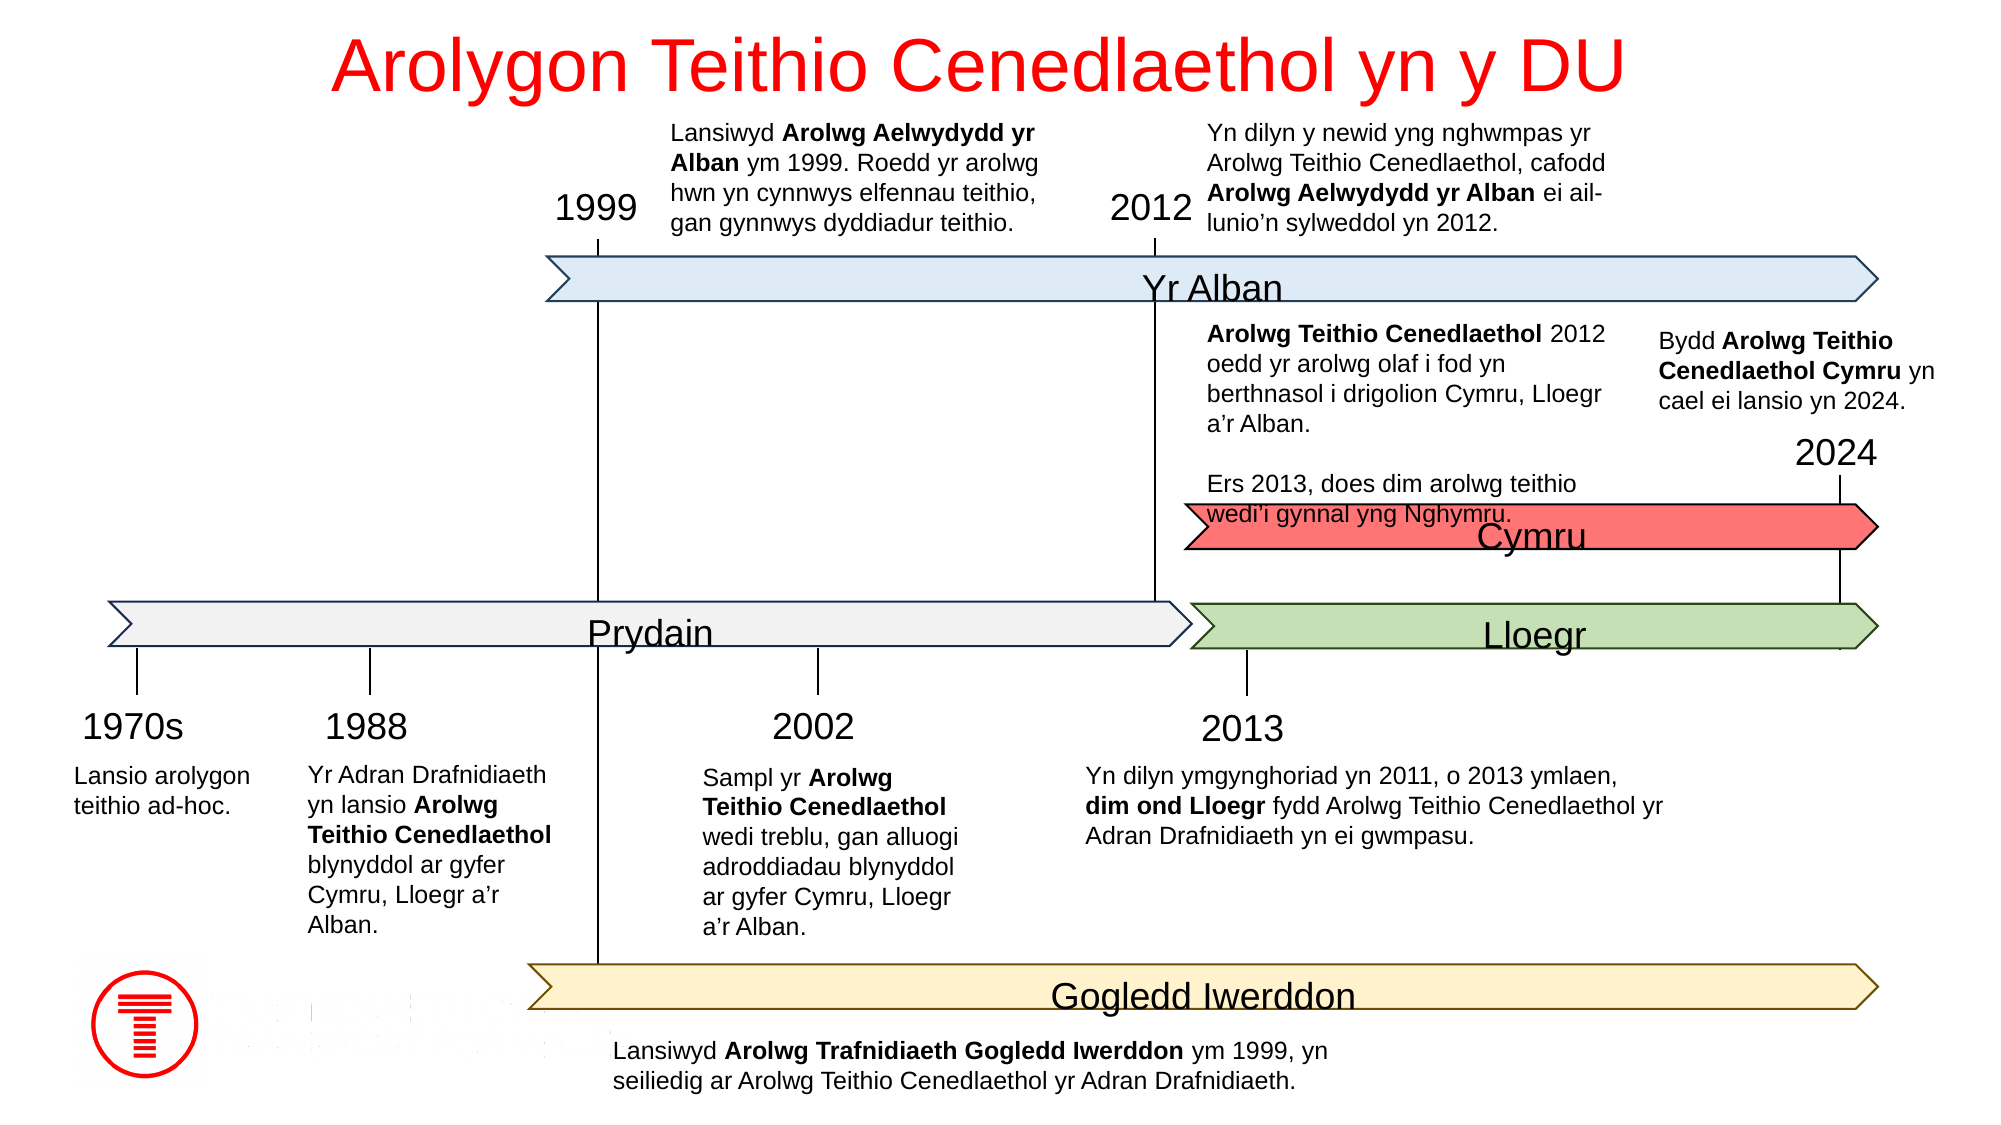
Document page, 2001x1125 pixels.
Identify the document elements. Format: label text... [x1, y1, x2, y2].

text_box Cymru [1528, 531, 1536, 549]
text_box Yn dilyn ymgynghoriad yn 2011, o 2013 ymlaen, dim ond Lloegr fydd Arolwg Teithio Cenedlaethol yr Adran Drafnidiaeth yn ei gwmpasu. [1070, 752, 1685, 859]
text_box Cymru [1185, 504, 1878, 549]
text_box 1999 [539, 175, 655, 236]
text_box Prydain [109, 601, 1192, 647]
text_box Yr Adran Drafnidiaeth yn lansio Arolwg Teithio Cenedlaethol blynyddol ar gyfer Cymru, Lloegr a’r Alban. [292, 750, 586, 948]
text_box Sampl yr Arolwg Teithio Cenedlaethol wedi treblu, gan alluogi adroddiadau blynyddol ar gyfer Cymru, Lloegr a’r Alban. [687, 753, 981, 951]
text_box Yn dilyn y newid yng nghwmpas yr Arolwg Teithio Cenedlaethol, cafodd Arolwg Aelwydydd yr Alban ei ail-lunio’n sylweddol yn 2012. [1191, 109, 1656, 246]
text_box Lansiwyd Arolwg Trafnidiaeth Gogledd Iwerddon ym 1999, yn seiliedig ar Arolwg Teithio Cenedlaethol yr Adran Drafnidiaeth. [597, 1026, 1382, 1103]
text_box Yr Alban [547, 256, 1878, 302]
text_box 2012 [1094, 175, 1191, 236]
text_box Lloegr [1558, 630, 1568, 646]
text_box 2024 [1779, 424, 1902, 482]
text_box Bydd Arolwg Teithio Cenedlaethol Cymru yn cael ei lansio yn 2024. [1643, 317, 1995, 424]
text_box 1988 [309, 694, 452, 750]
text_box Lansiwyd Arolwg Aelwydydd yr Alban ym 1999. Roedd yr arolwg hwn yn cynnwys elfennau teithio, gan gynnwys dyddiadur teithio. [655, 109, 1076, 246]
text_box 2002 [757, 694, 879, 753]
text_box Arolygon Teithio Cenedlaethol yn y DU [45, 25, 1916, 110]
text_box Lloegr [1191, 603, 1878, 649]
text_box Gogledd Iwerddon [529, 964, 1878, 1009]
text_box Lansio arolygon teithio ad-hoc. [58, 752, 268, 829]
text_box Arolwg Teithio Cenedlaethol 2012 oedd yr arolwg olaf i fod yn berthnasol i drigolion Cymru, Lloegr a’r Alban. Ers 2013, does dim arolwg teithio wedi’i gynnal yng Nghymru. [1191, 309, 1644, 507]
text_box Cymru [1539, 531, 1547, 549]
text_box 2013 [1185, 696, 1308, 757]
text_box 1970s [67, 694, 209, 752]
